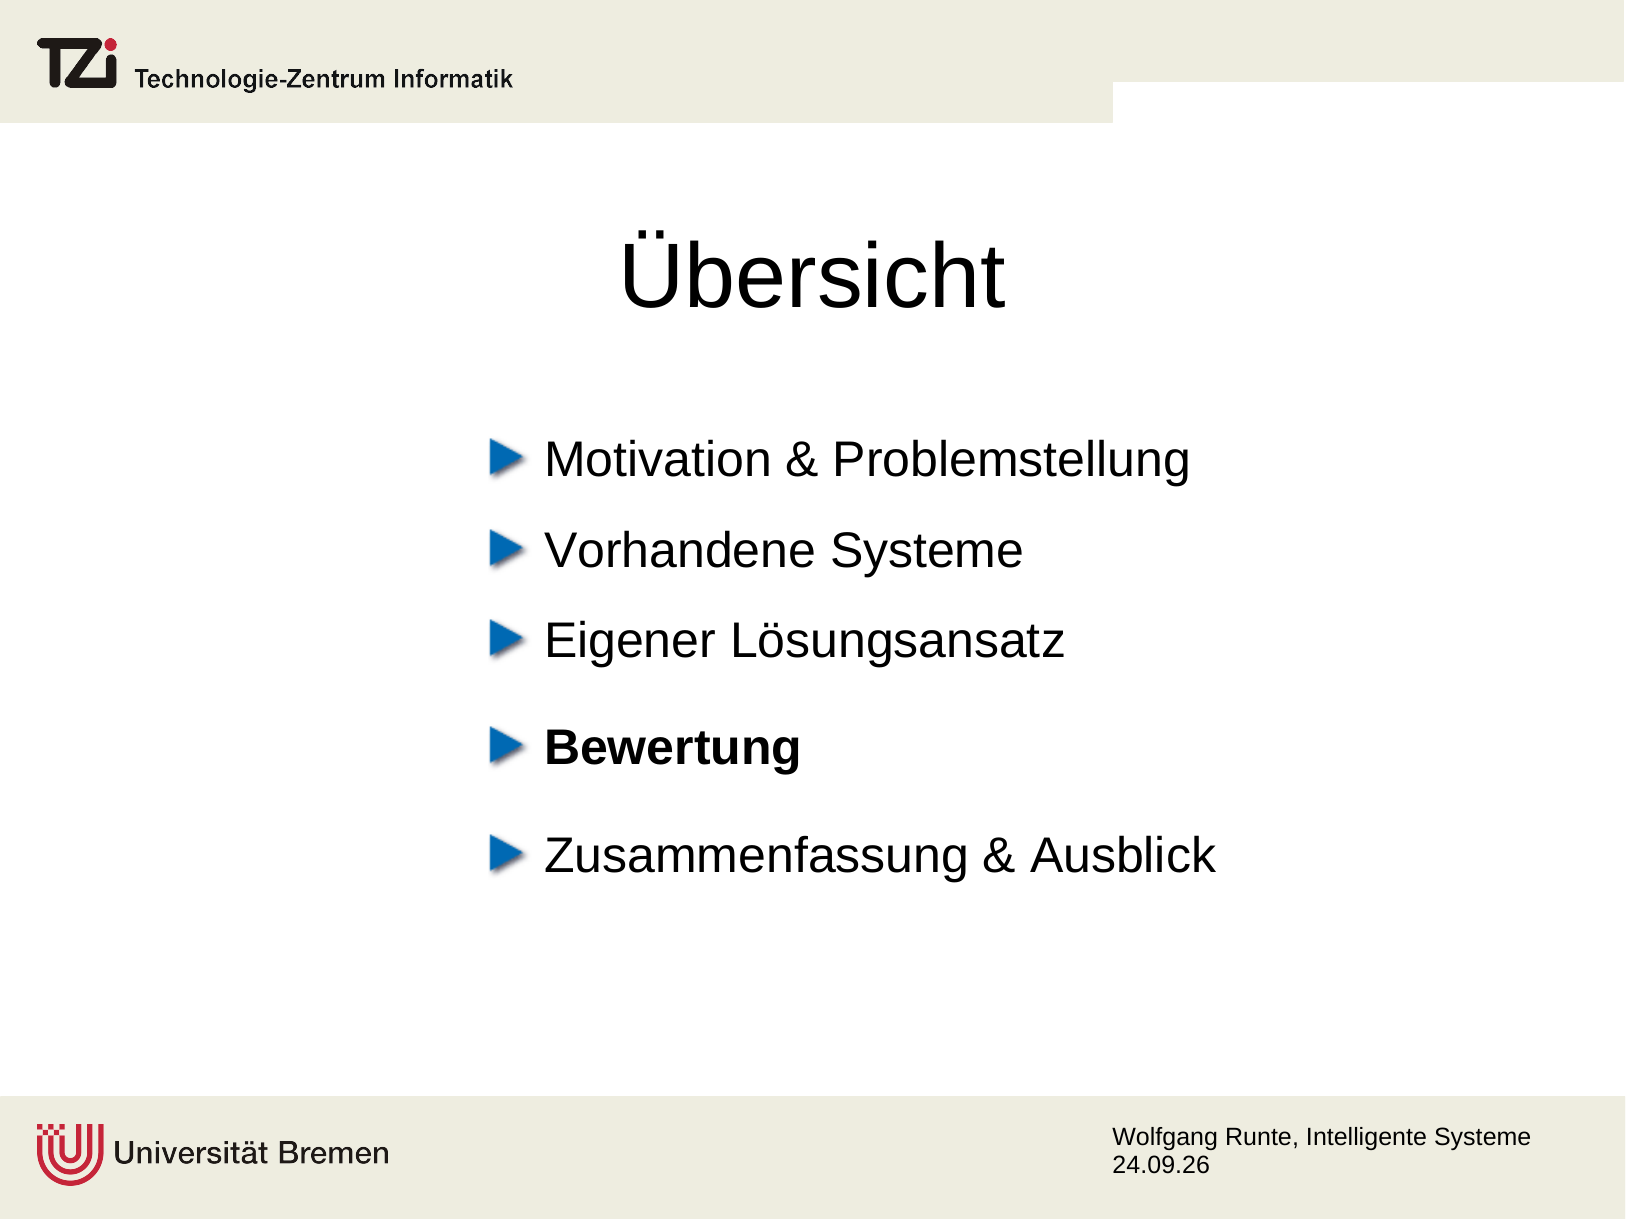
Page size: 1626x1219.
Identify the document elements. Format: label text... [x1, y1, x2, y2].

picture [37, 38, 513, 93]
picture [37, 1124, 388, 1186]
list Motivation & Problemstellung Vorhandene Systeme Eigener Lösungsansatz Bewertung Zusammenfassung & Ausblick [487, 433, 1472, 944]
title Übersicht [112, 162, 1513, 393]
